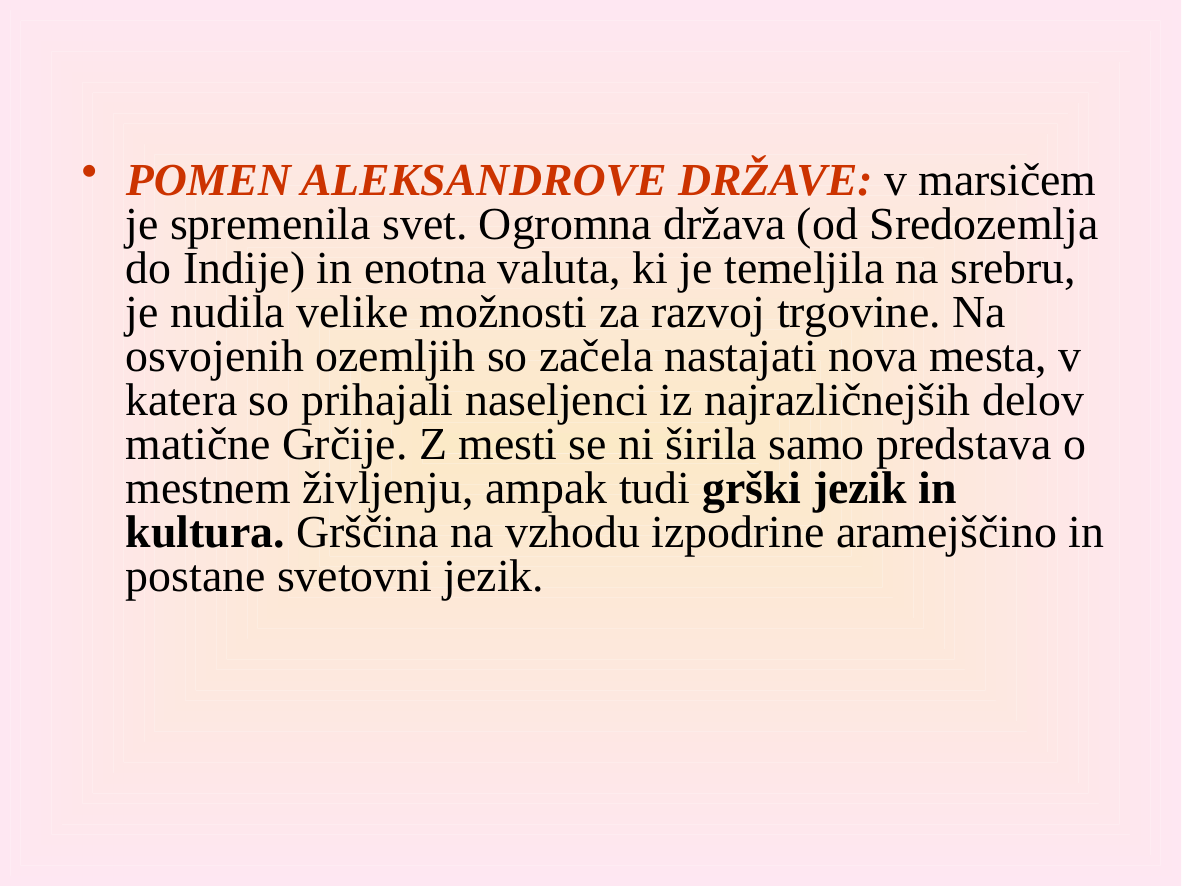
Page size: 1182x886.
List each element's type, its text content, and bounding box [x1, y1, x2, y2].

list POMEN ALEKSANDROVE DRŽAVE: v marsičem je spremenila svet. Ogromna država (od Sredozemlja do Indije) in enotna valuta, ki je temeljila na srebru, je nudila velike možnosti za razvoj trgovine. Na osvojenih ozemljih so začela nastajati nova mesta, v katera so prihajali naseljenci iz najrazličnejših delov matične Grčije. Z mesti se ni širila samo predstava o mestnem življenju, ampak tudi grški jezik in kultura. Grščina na vzhodu izpodrine aramejščino in postane svetovni jezik. [69, 154, 1133, 620]
